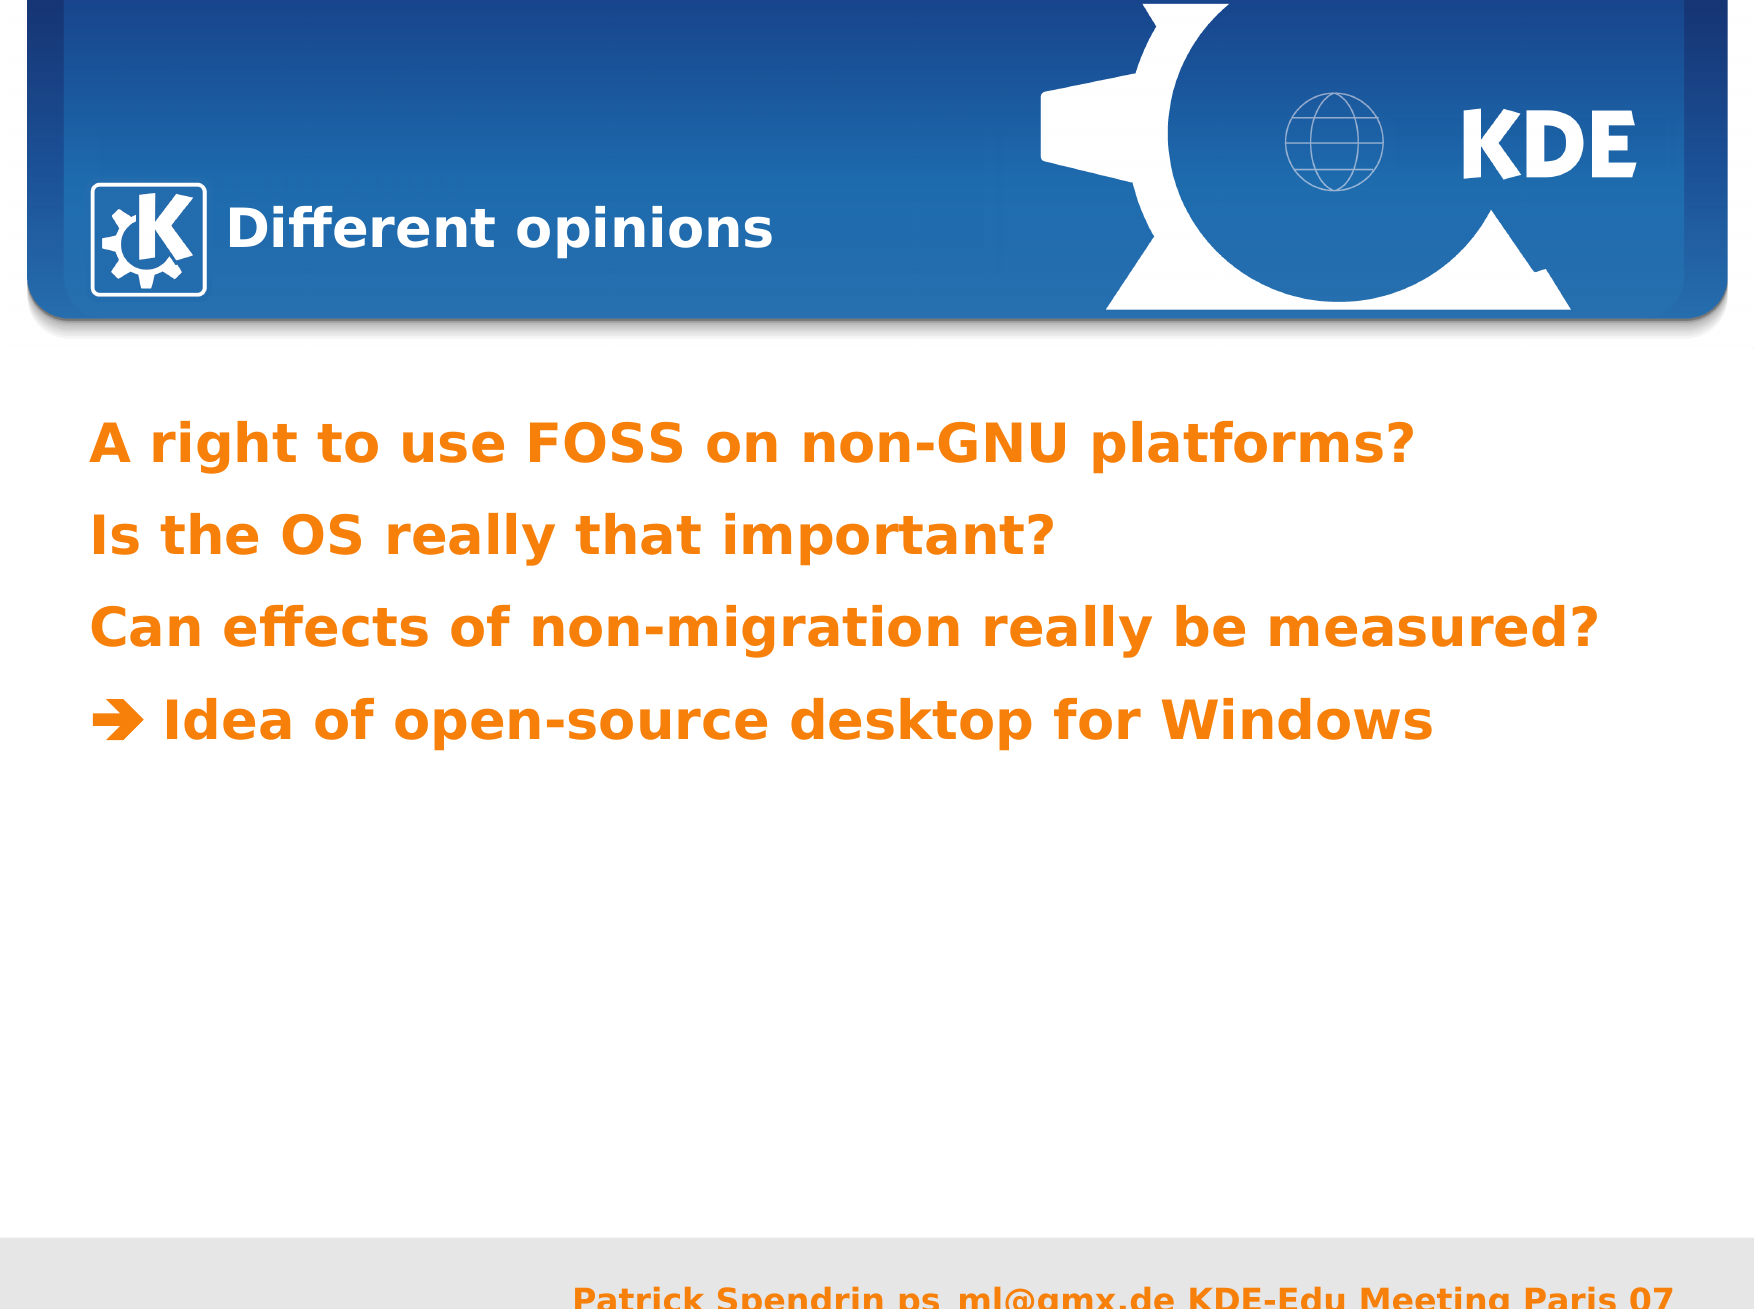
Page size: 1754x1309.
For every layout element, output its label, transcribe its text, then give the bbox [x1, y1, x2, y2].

list A right to use FOSS on non-GNU platforms? Is the OS really that important? Can effects of non-migration really be measured?  Idea of open-source desktop for Windows [71, 411, 1651, 1148]
title Different opinions [225, 194, 1126, 264]
picture [0, 0, 1754, 349]
